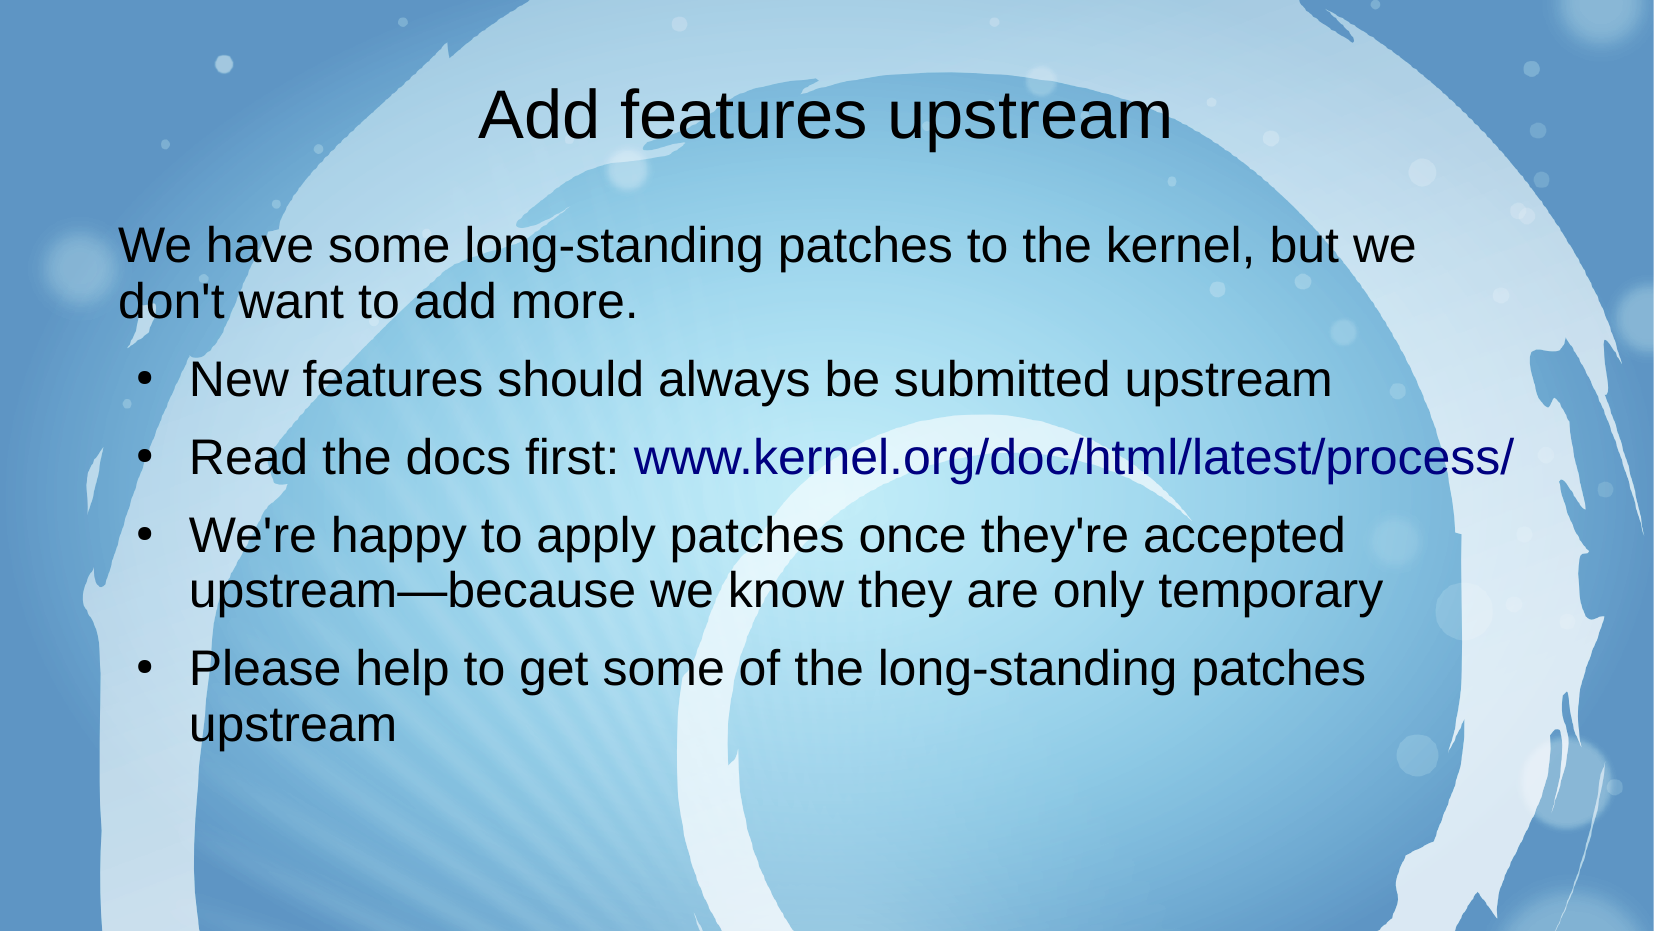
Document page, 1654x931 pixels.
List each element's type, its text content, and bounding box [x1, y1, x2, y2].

list We have some long-standing patches to the kernel, but we don't want to add more. New features should always be submitted upstream Read the docs first: www.kernel.org/doc/html/latest/process/ We're happy to apply patches once they're accepted upstream—because we know they are only temporary Please help to get some of the long-standing patches upstream [118, 217, 1536, 832]
picture [0, 0, 1654, 931]
title Add features upstream [118, 37, 1536, 193]
